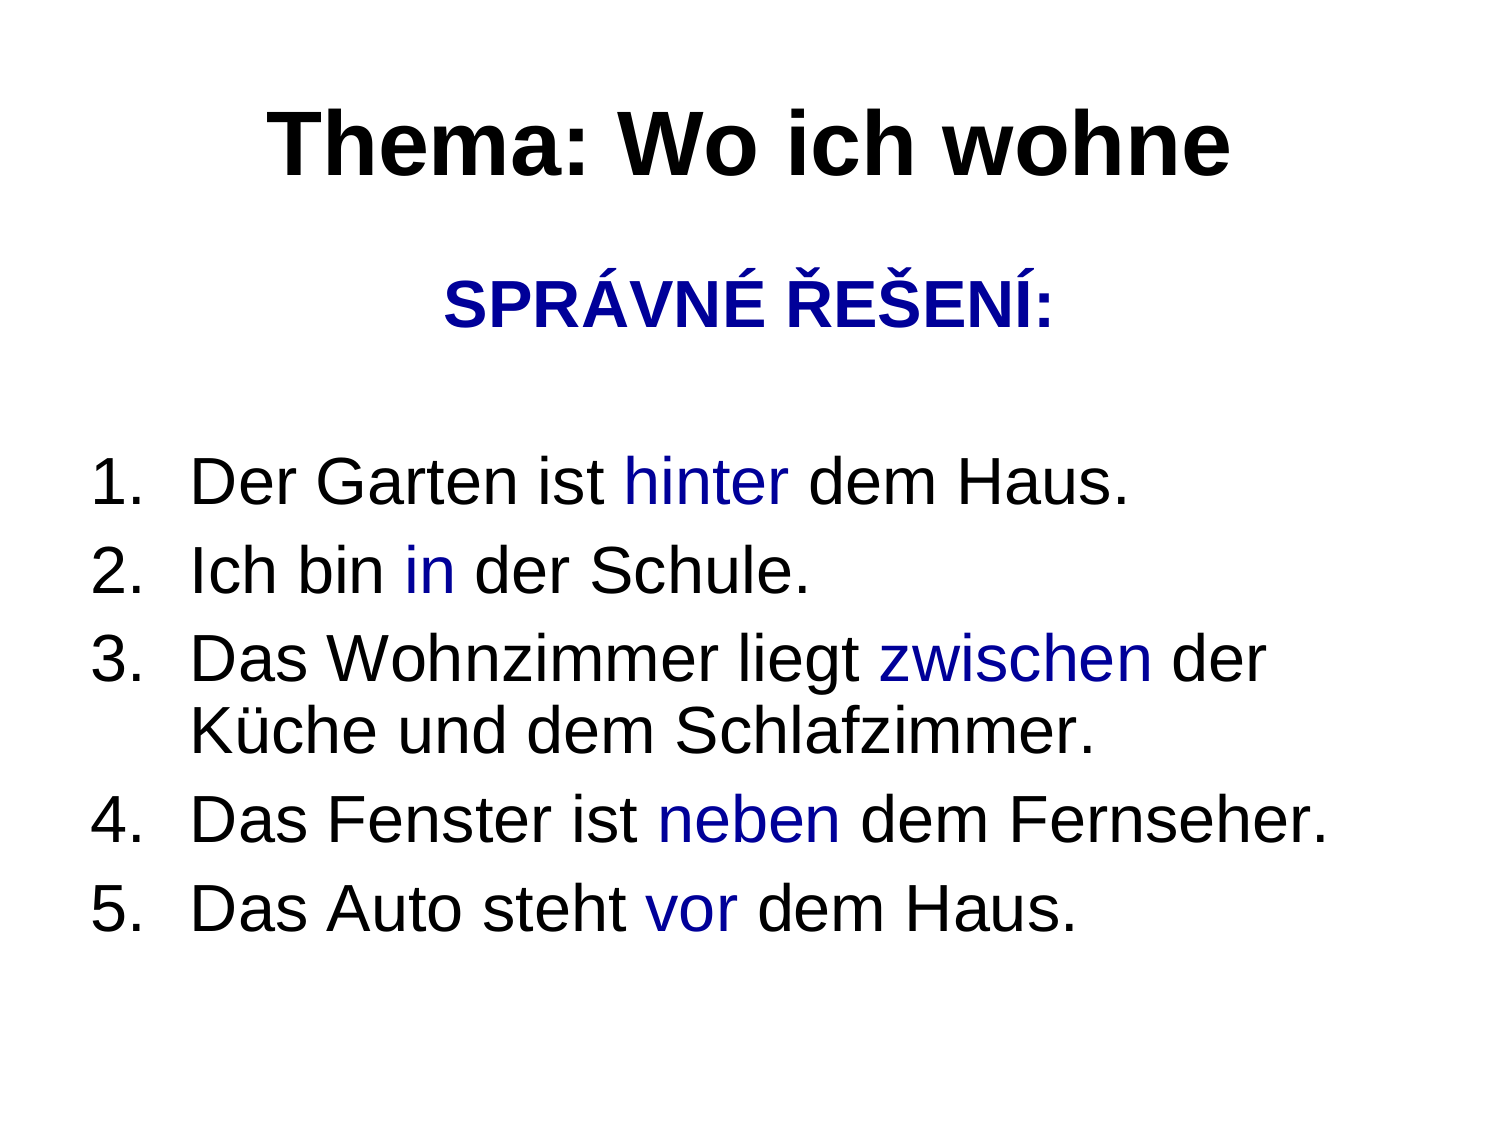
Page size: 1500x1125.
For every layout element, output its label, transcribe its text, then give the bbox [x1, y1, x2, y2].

list SPRÁVNÉ ŘEŠENÍ: Der Garten ist hinter dem Haus. Ich bin in der Schule. Das Wohnzimmer liegt zwischen der Küche und dem Schlafzimmer. Das Fenster ist neben dem Fernseher. Das Auto steht vor dem Haus. [75, 262, 1426, 1006]
title Thema: Wo ich wohne [75, 45, 1426, 233]
